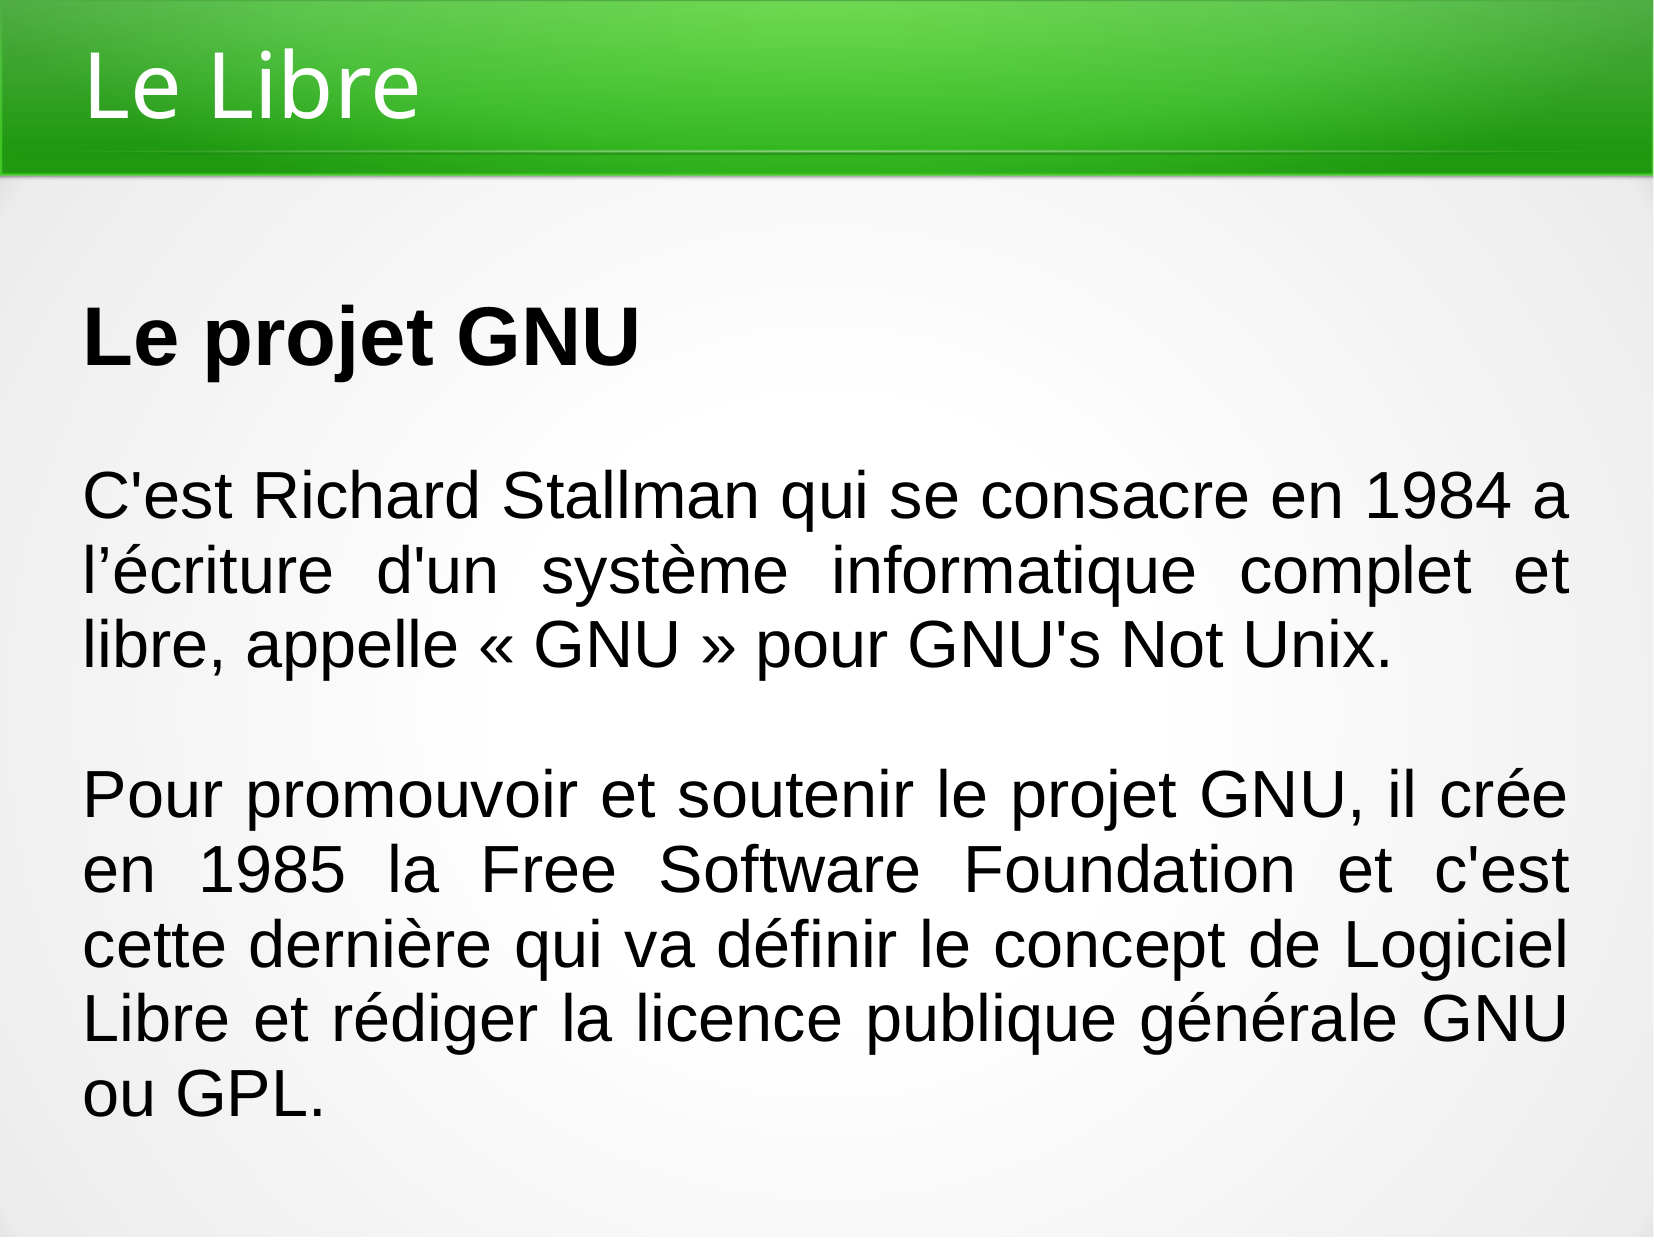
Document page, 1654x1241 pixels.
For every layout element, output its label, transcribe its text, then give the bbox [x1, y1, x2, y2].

subtitle Le projet GNU C'est Richard Stallman qui se consacre en 1984 a l’écriture d'un système informatique complet et libre, appelle « GNU » pour GNU's Not Unix. Pour promouvoir et soutenir le projet GNU, il crée en 1985 la Free Software Foundation et c'est cette dernière qui va définir le concept de Logiciel Libre et rédiger la licence publique générale GNU ou GPL. [82, 290, 1571, 1206]
picture [0, 0, 1654, 1237]
title Le Libre [82, 11, 1571, 154]
